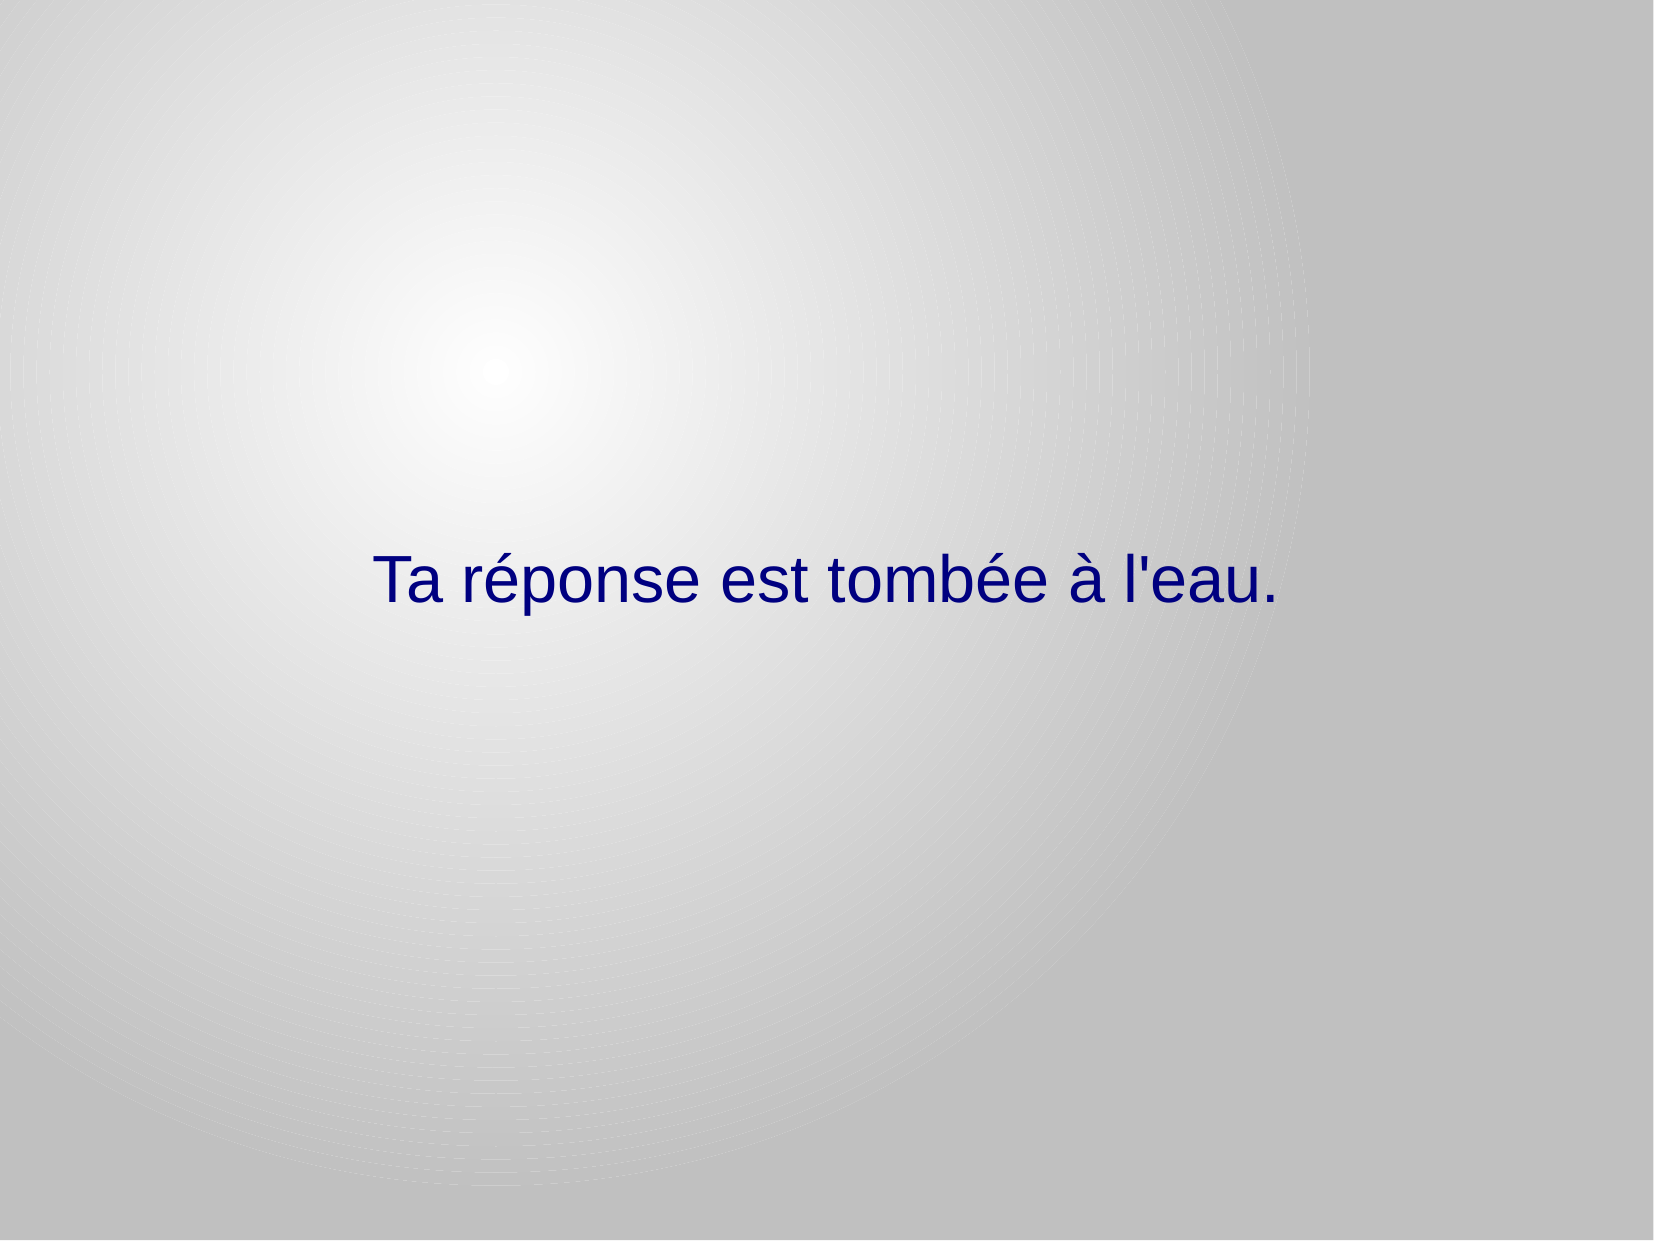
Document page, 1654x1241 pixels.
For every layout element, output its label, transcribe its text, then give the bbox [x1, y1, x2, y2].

subtitle Ta réponse est tombée à l'eau. [82, 49, 1571, 1109]
